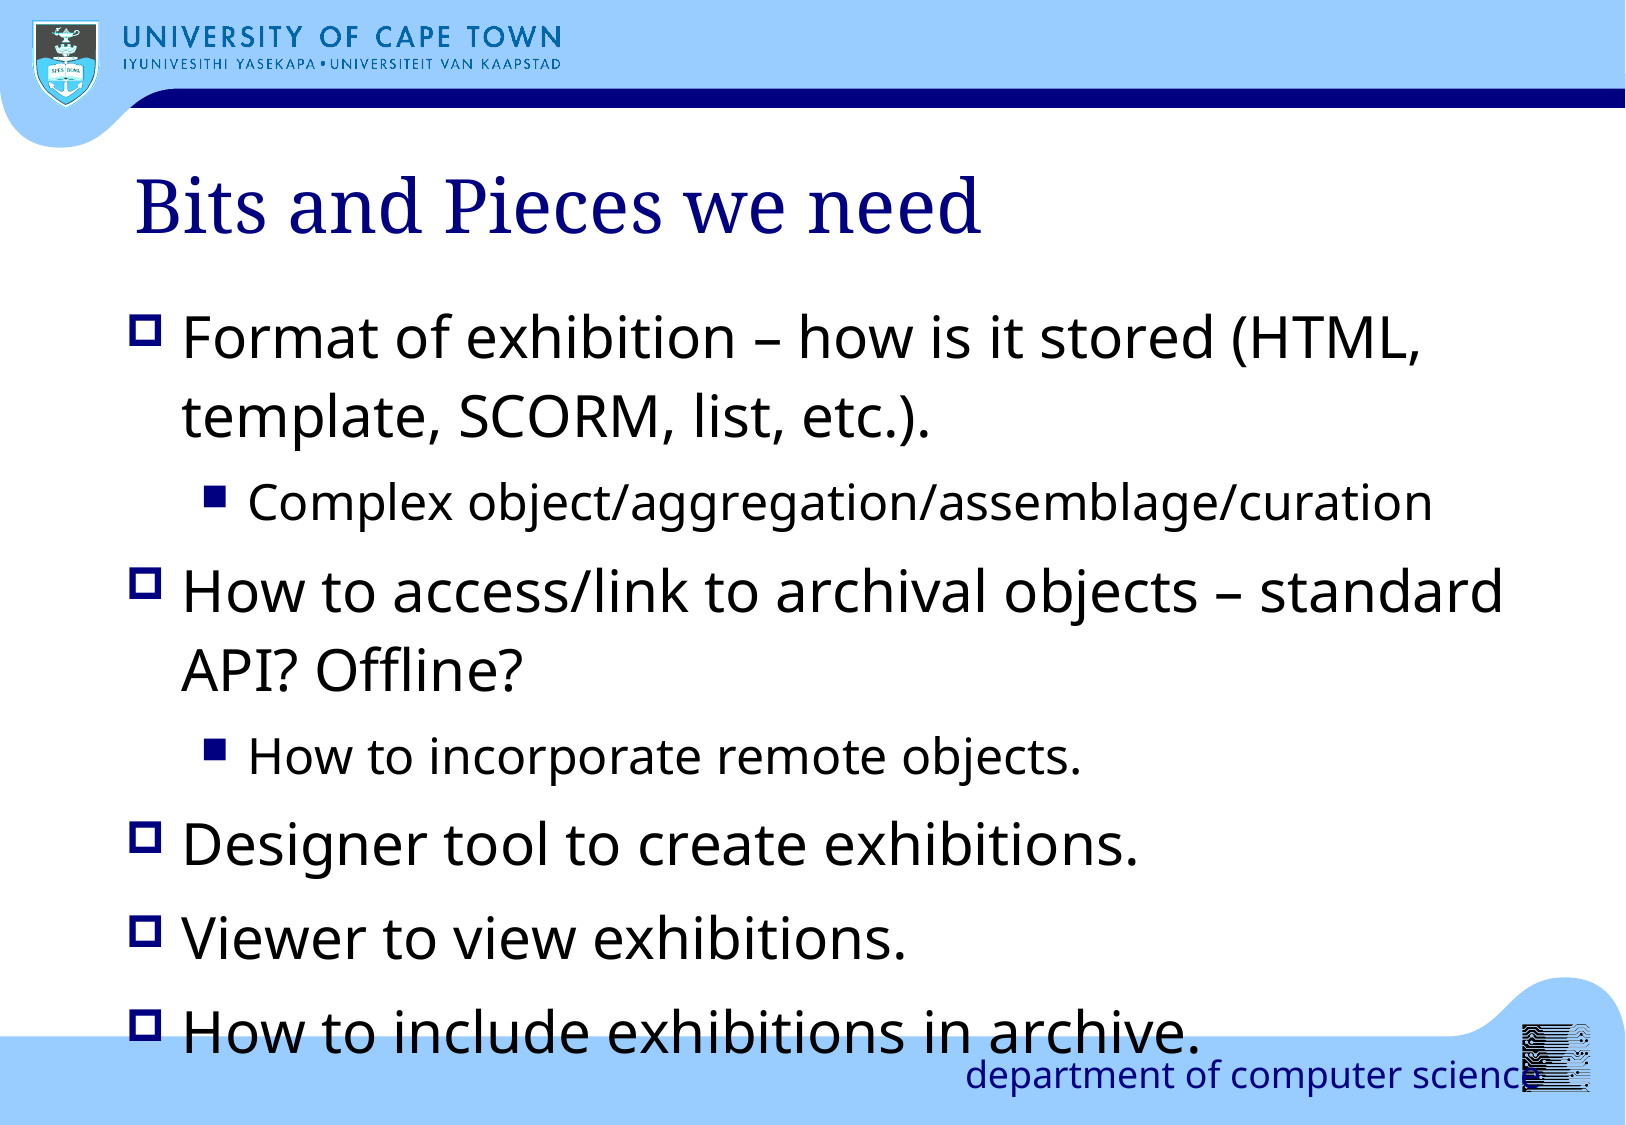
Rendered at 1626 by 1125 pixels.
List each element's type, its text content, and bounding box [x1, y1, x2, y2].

picture [120, 23, 563, 71]
picture [1526, 1070, 1536, 1076]
title Bits and Pieces we need [134, 140, 1571, 268]
list Format of exhibition – how is it stored (HTML, template, SCORM, list, etc.). Complex object/aggregation/assemblage/curation How to access/link to archival objects – standard API? Offline? How to incorporate remote objects. Designer tool to create exhibitions. Viewer to view exhibitions. How to include exhibitions in archive. [125, 296, 1570, 1009]
picture [1522, 1024, 1591, 1092]
